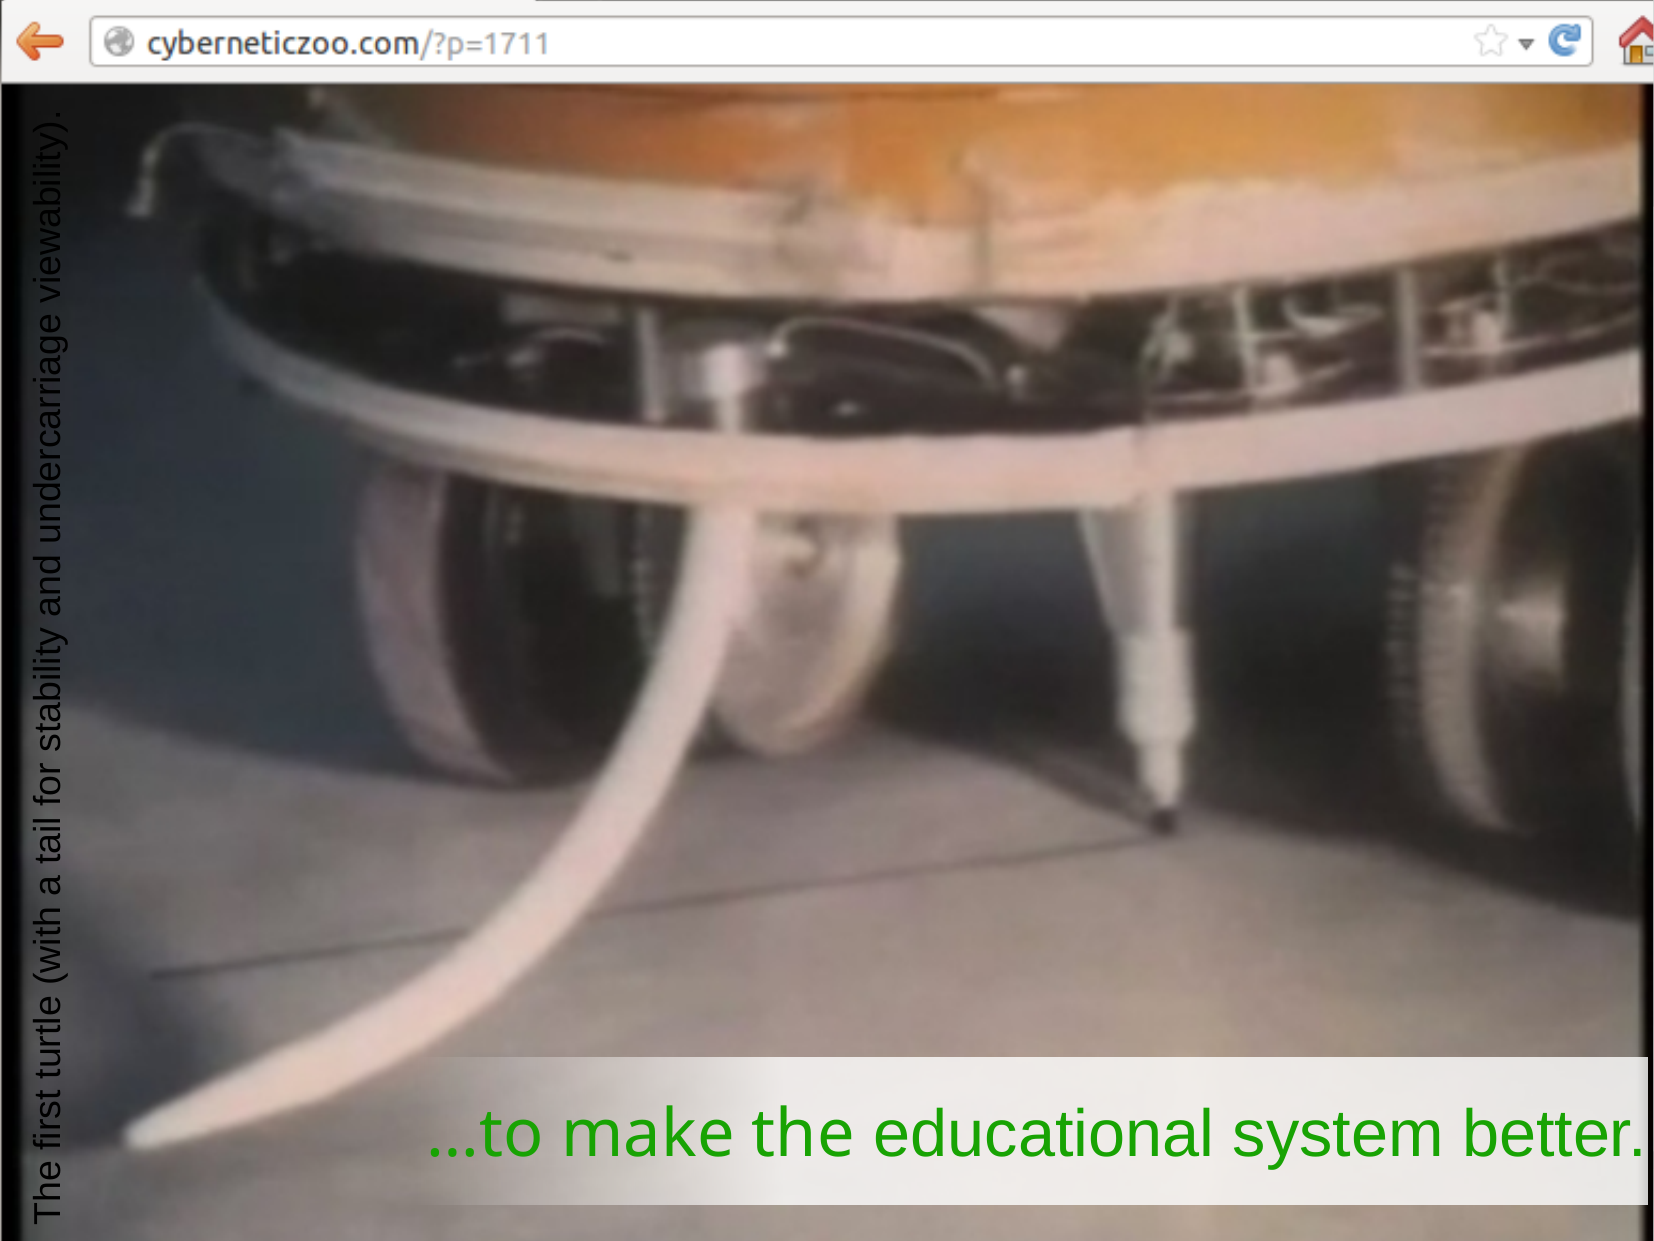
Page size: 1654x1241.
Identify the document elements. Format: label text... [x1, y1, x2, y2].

picture [0, 0, 1654, 1241]
text_box The first turtle (with a tail for stability and undercarriage viewability). [18, 57, 76, 1241]
title …to make the educational system better. [413, 1057, 1648, 1205]
